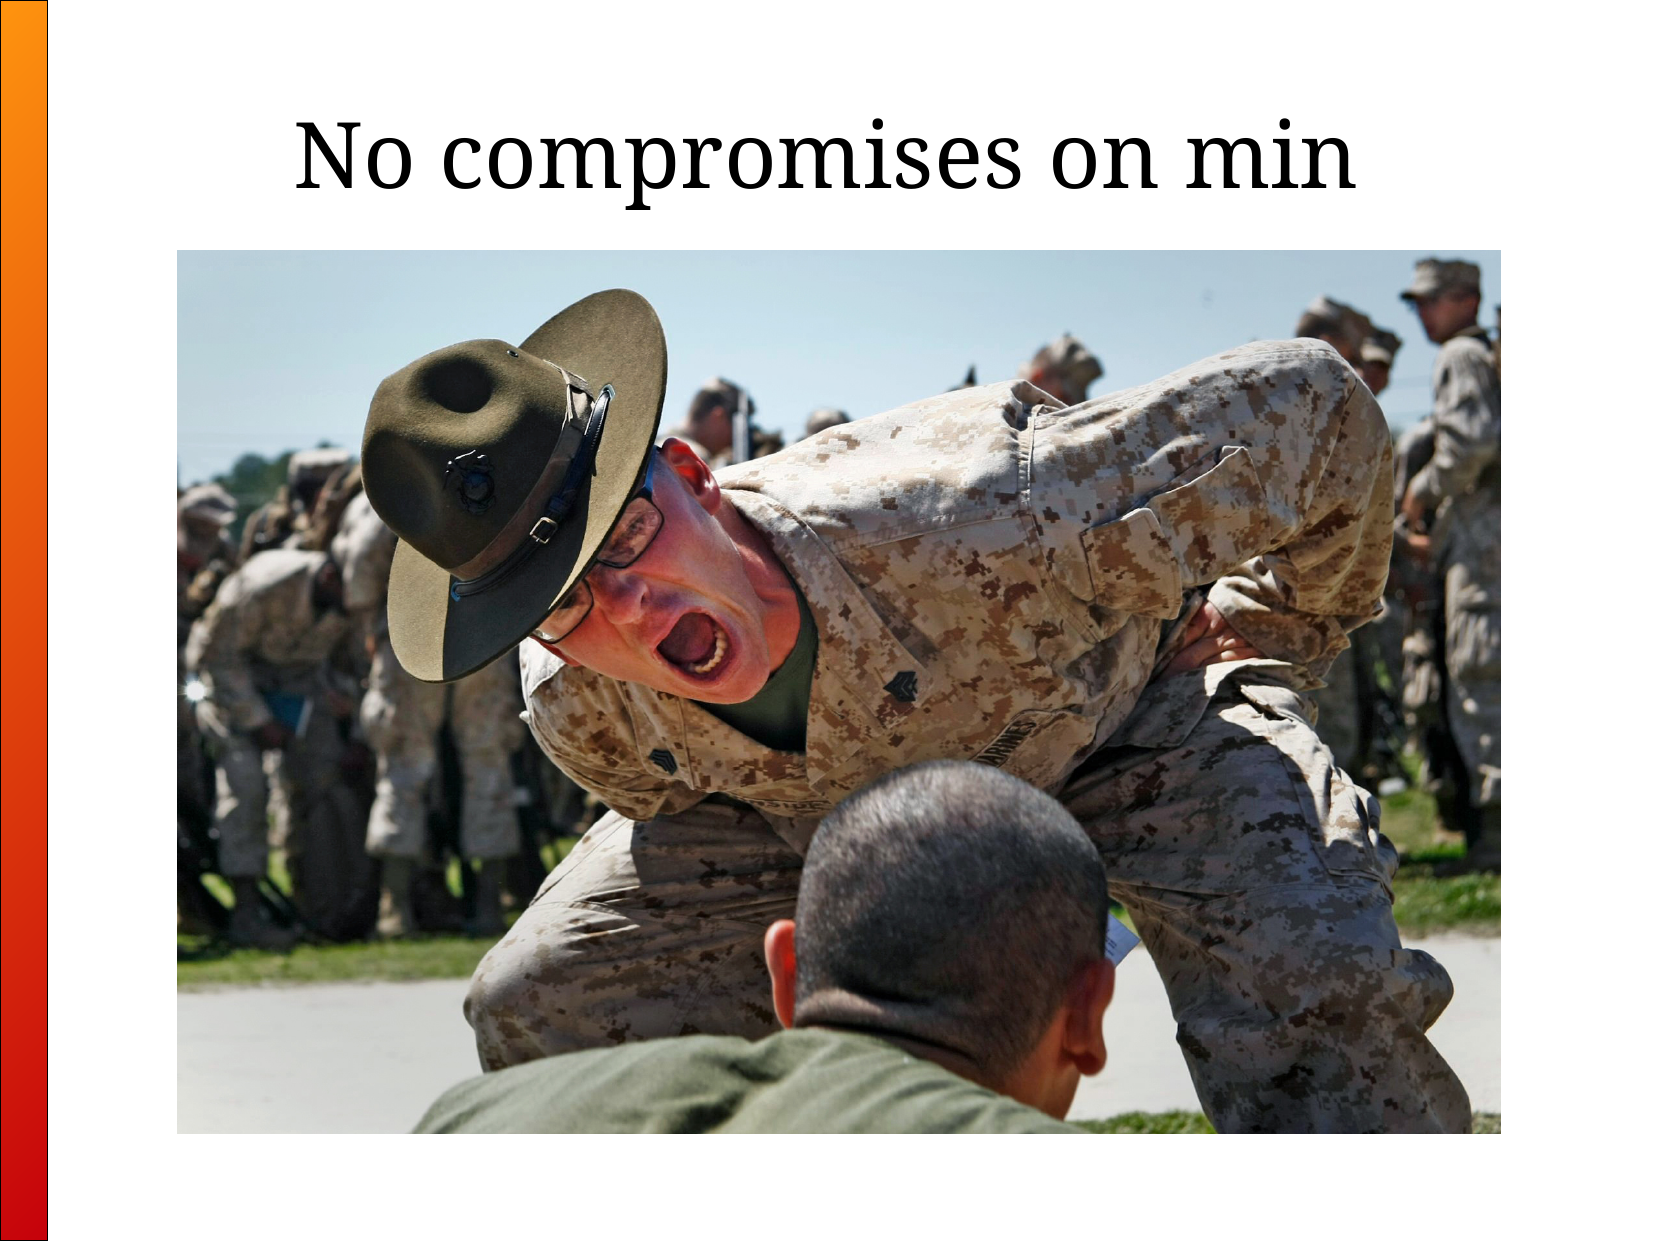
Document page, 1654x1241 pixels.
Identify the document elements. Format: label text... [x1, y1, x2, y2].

title No compromises on min [82, 49, 1571, 257]
picture [177, 250, 1501, 1134]
text_box [0, 0, 48, 1241]
